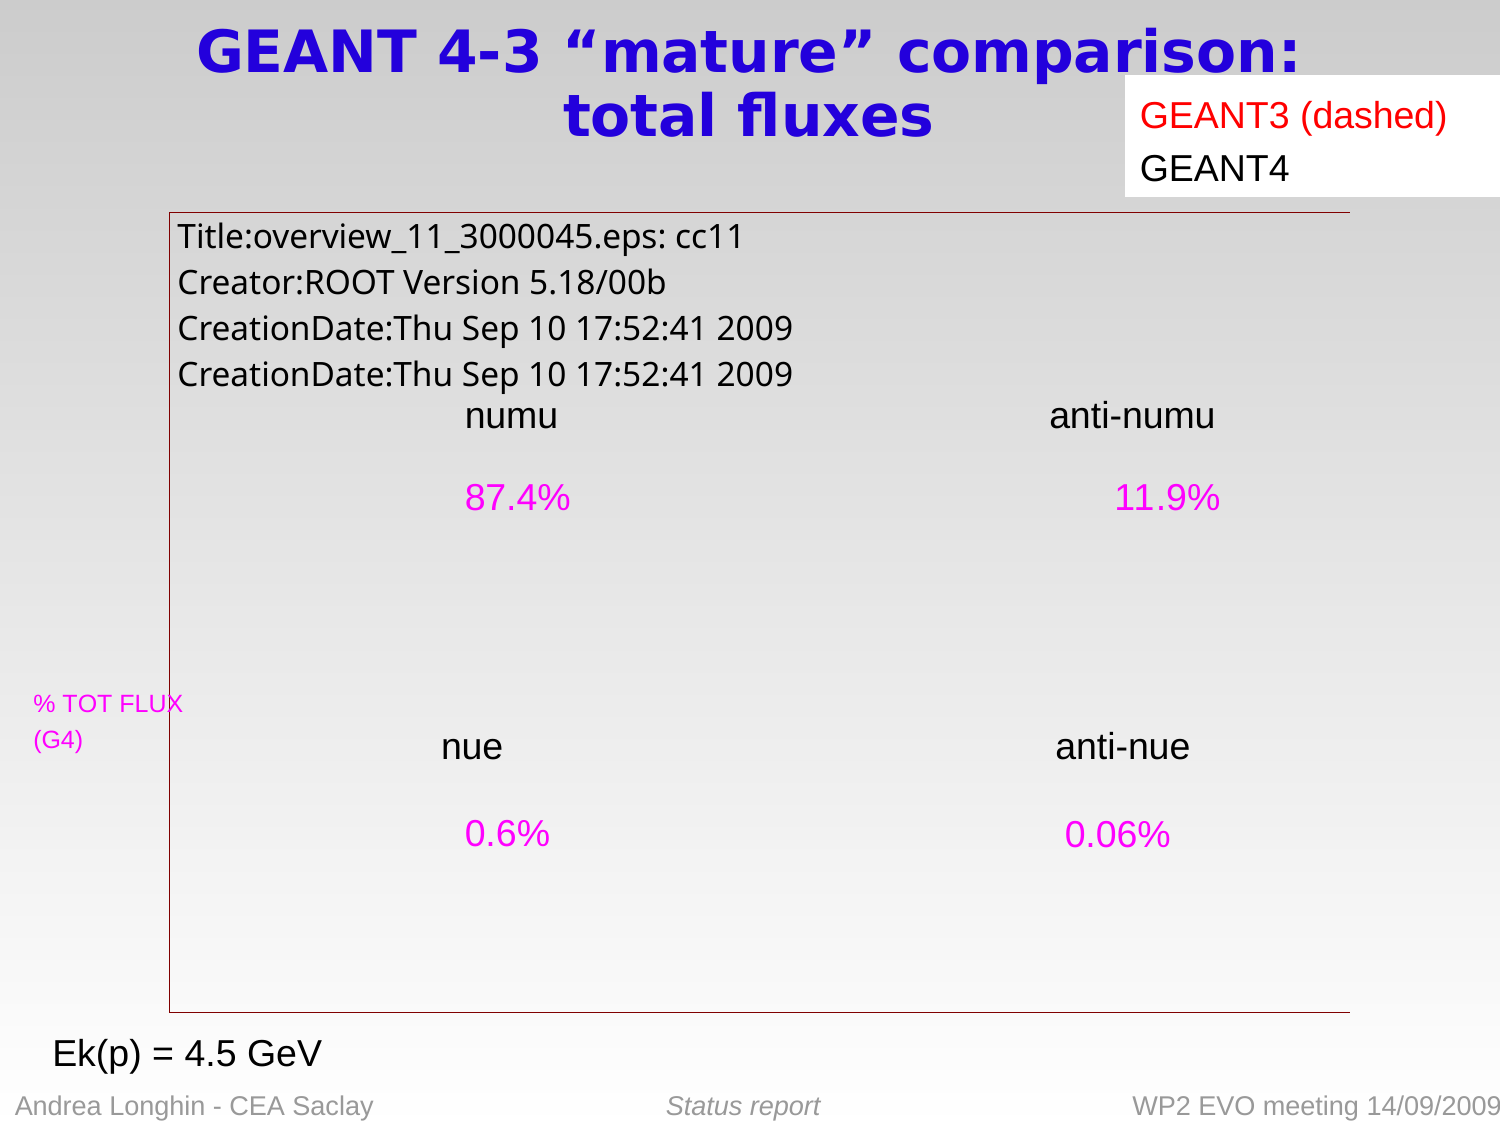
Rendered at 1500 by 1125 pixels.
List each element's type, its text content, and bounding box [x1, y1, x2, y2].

text_box 0.6% [450, 793, 638, 862]
text_box GEANT3 (dashed) GEANT4 [1125, 75, 1500, 197]
picture [166, 210, 1351, 1013]
title GEANT 4-3 “mature” comparison: total fluxes [75, 0, 1423, 171]
text_box anti-numu [1034, 375, 1276, 444]
text_box anti-nue [1040, 705, 1281, 775]
text_box Ek(p) = 4.5 GeV [37, 1012, 451, 1081]
text_box 11.9% [1099, 456, 1288, 526]
text_box % TOT FLUX (G4) [18, 674, 199, 761]
text_box 87.4% [450, 456, 638, 526]
text_box numu [450, 375, 601, 444]
text_box 0.06% [1050, 794, 1238, 863]
text_box nue [426, 705, 667, 775]
